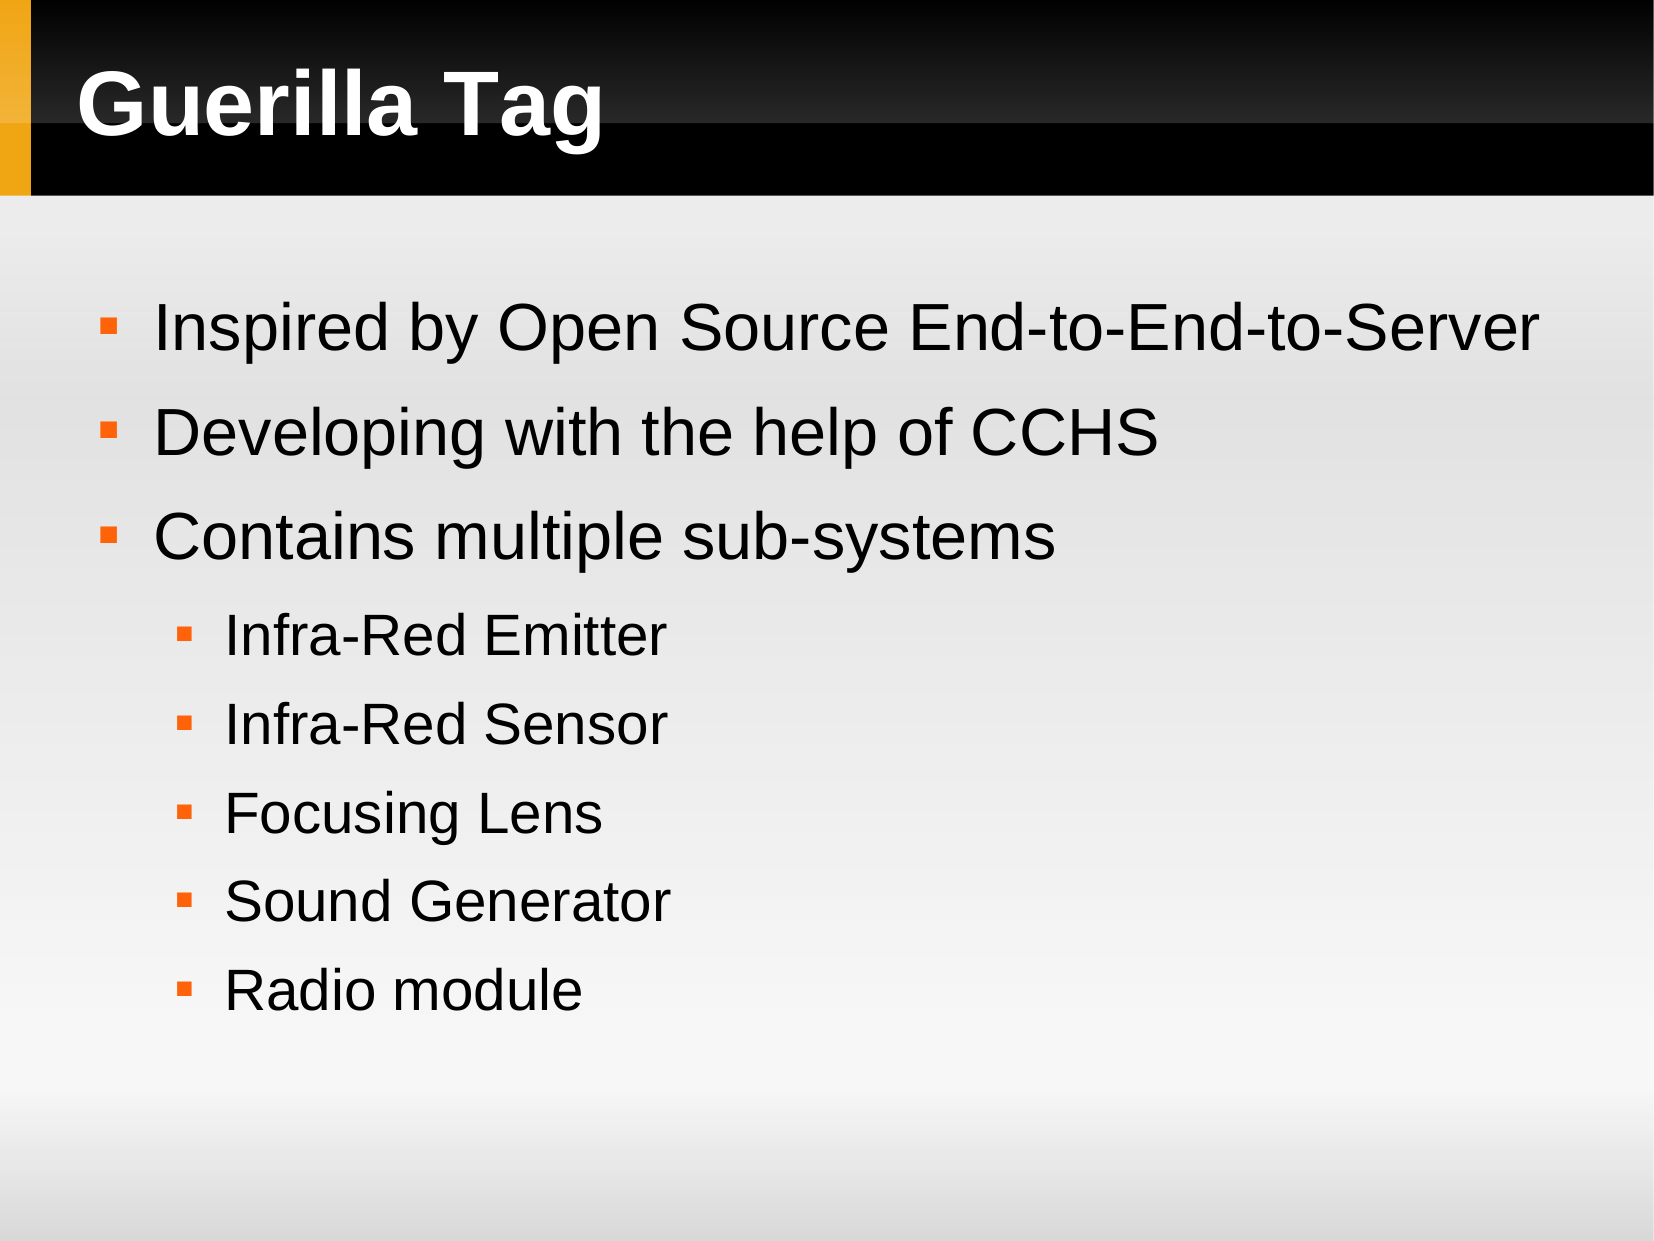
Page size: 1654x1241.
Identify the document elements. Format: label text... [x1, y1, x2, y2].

picture [0, 0, 1654, 1241]
list Inspired by Open Source End-to-End-to-Server Developing with the help of CCHS Contains multiple sub-systems Infra-Red Emitter Infra-Red Sensor Focusing Lens Sound Generator Radio module [82, 290, 1571, 1094]
title Guerilla Tag [76, 7, 1565, 200]
